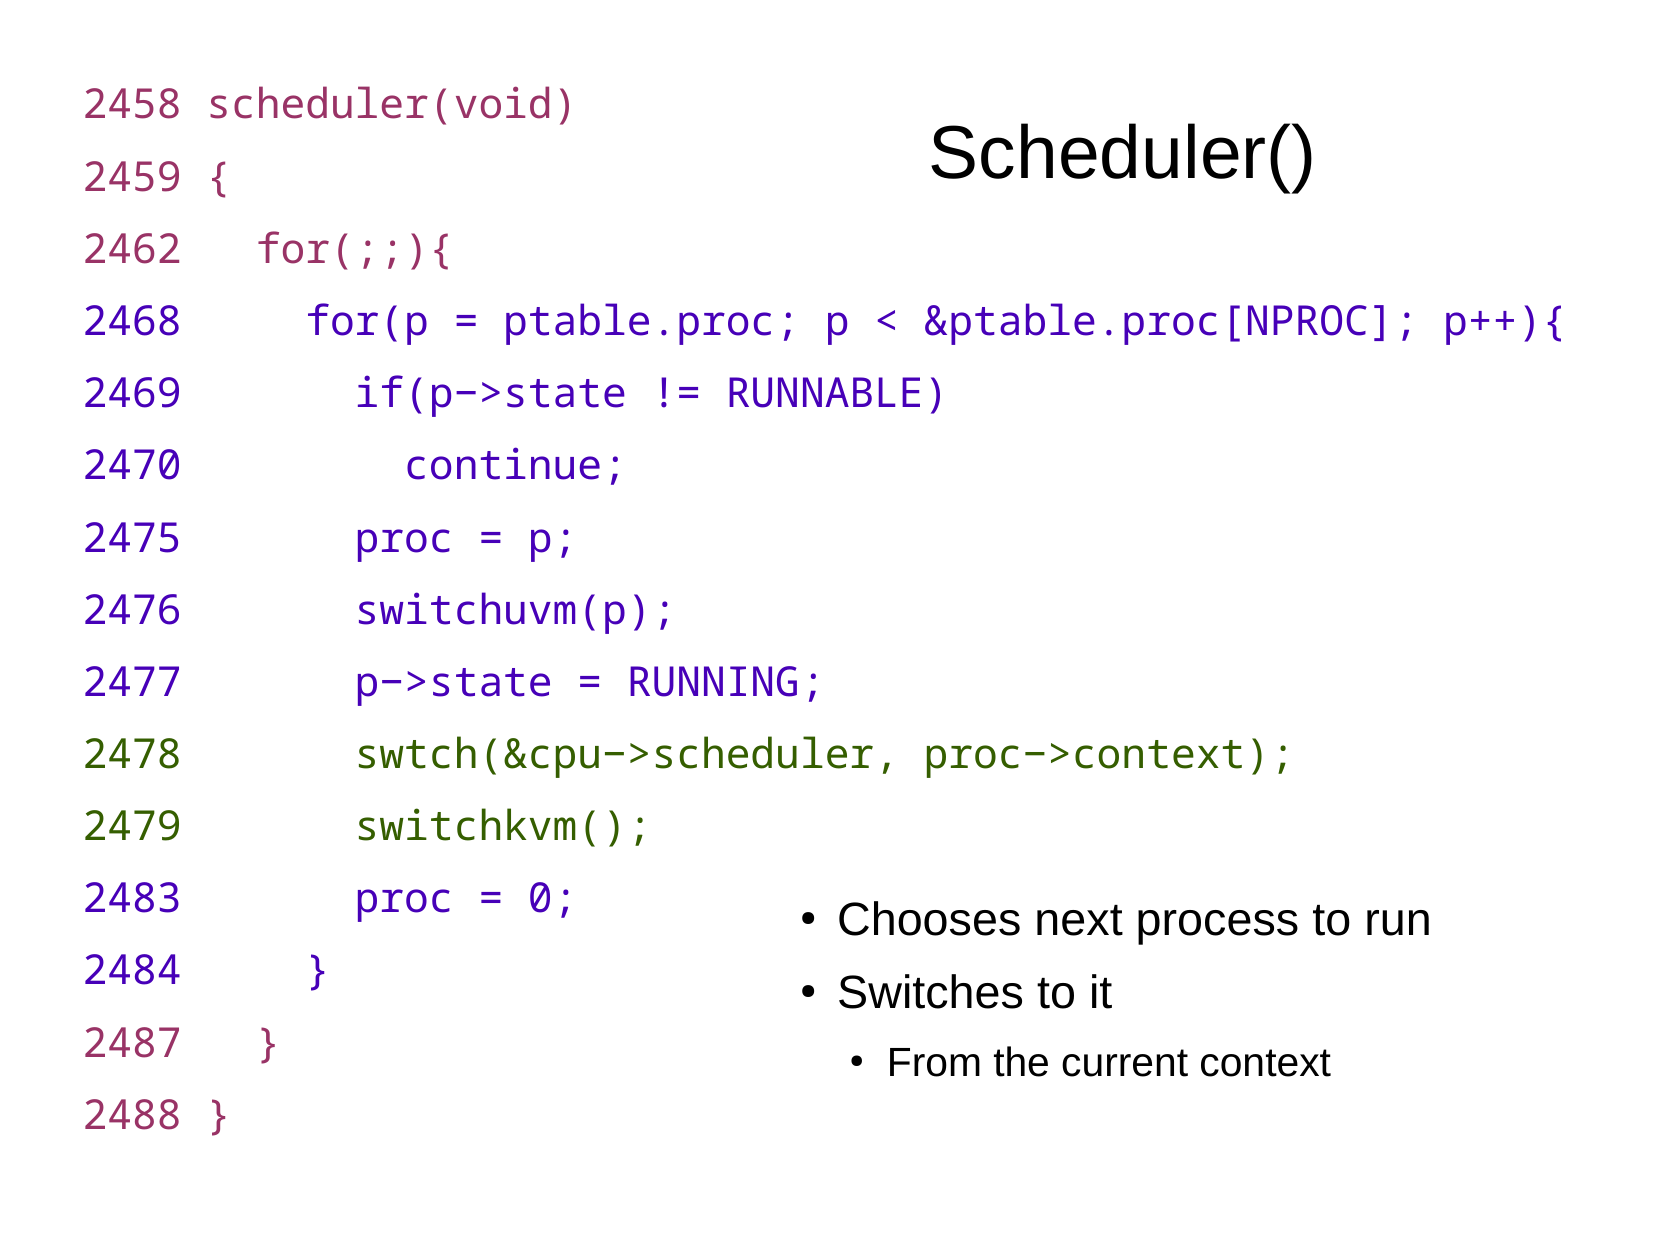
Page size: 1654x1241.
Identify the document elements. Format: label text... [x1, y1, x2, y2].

title Scheduler() [675, 49, 1571, 257]
list Chooses next process to run Switches to it From the current context [787, 893, 1501, 1088]
list 2458 scheduler(void) 2459 { 2462 for(;;){ 2468 for(p = ptable.proc; p < &ptable.proc[NPROC]; p++){ 2469 if(p−>state != RUNNABLE) 2470 continue; 2475 proc = p; 2476 switchuvm(p); 2477 p−>state = RUNNING; 2478 swtch(&cpu−>scheduler, proc−>context); 2479 switchkvm(); 2483 proc = 0; 2484 } 2487 } 2488 } [82, 75, 1571, 1163]
